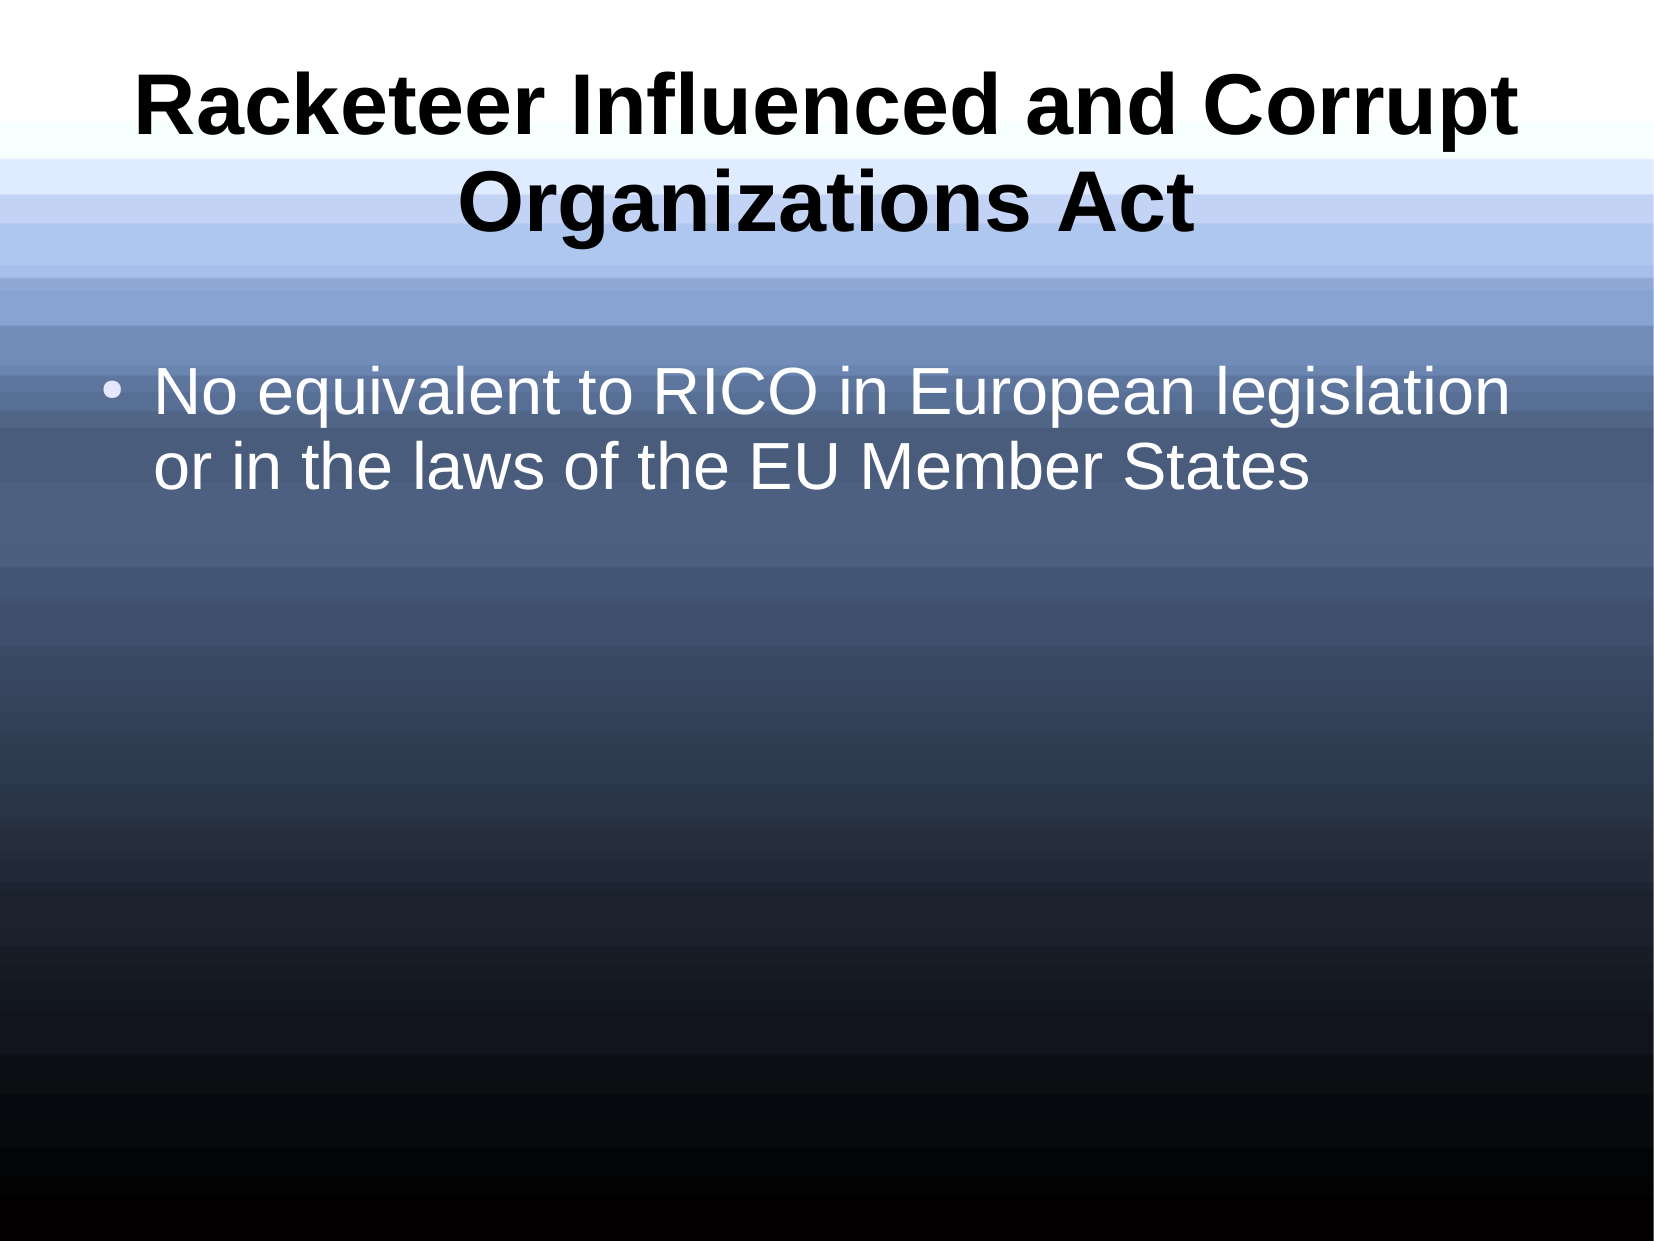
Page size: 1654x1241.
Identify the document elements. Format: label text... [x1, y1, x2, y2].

title Racketeer Influenced and Corrupt Organizations Act [82, 49, 1571, 257]
picture [0, 0, 1654, 1241]
list No equivalent to RICO in European legislation or in the laws of the EU Member States [82, 354, 1571, 1109]
